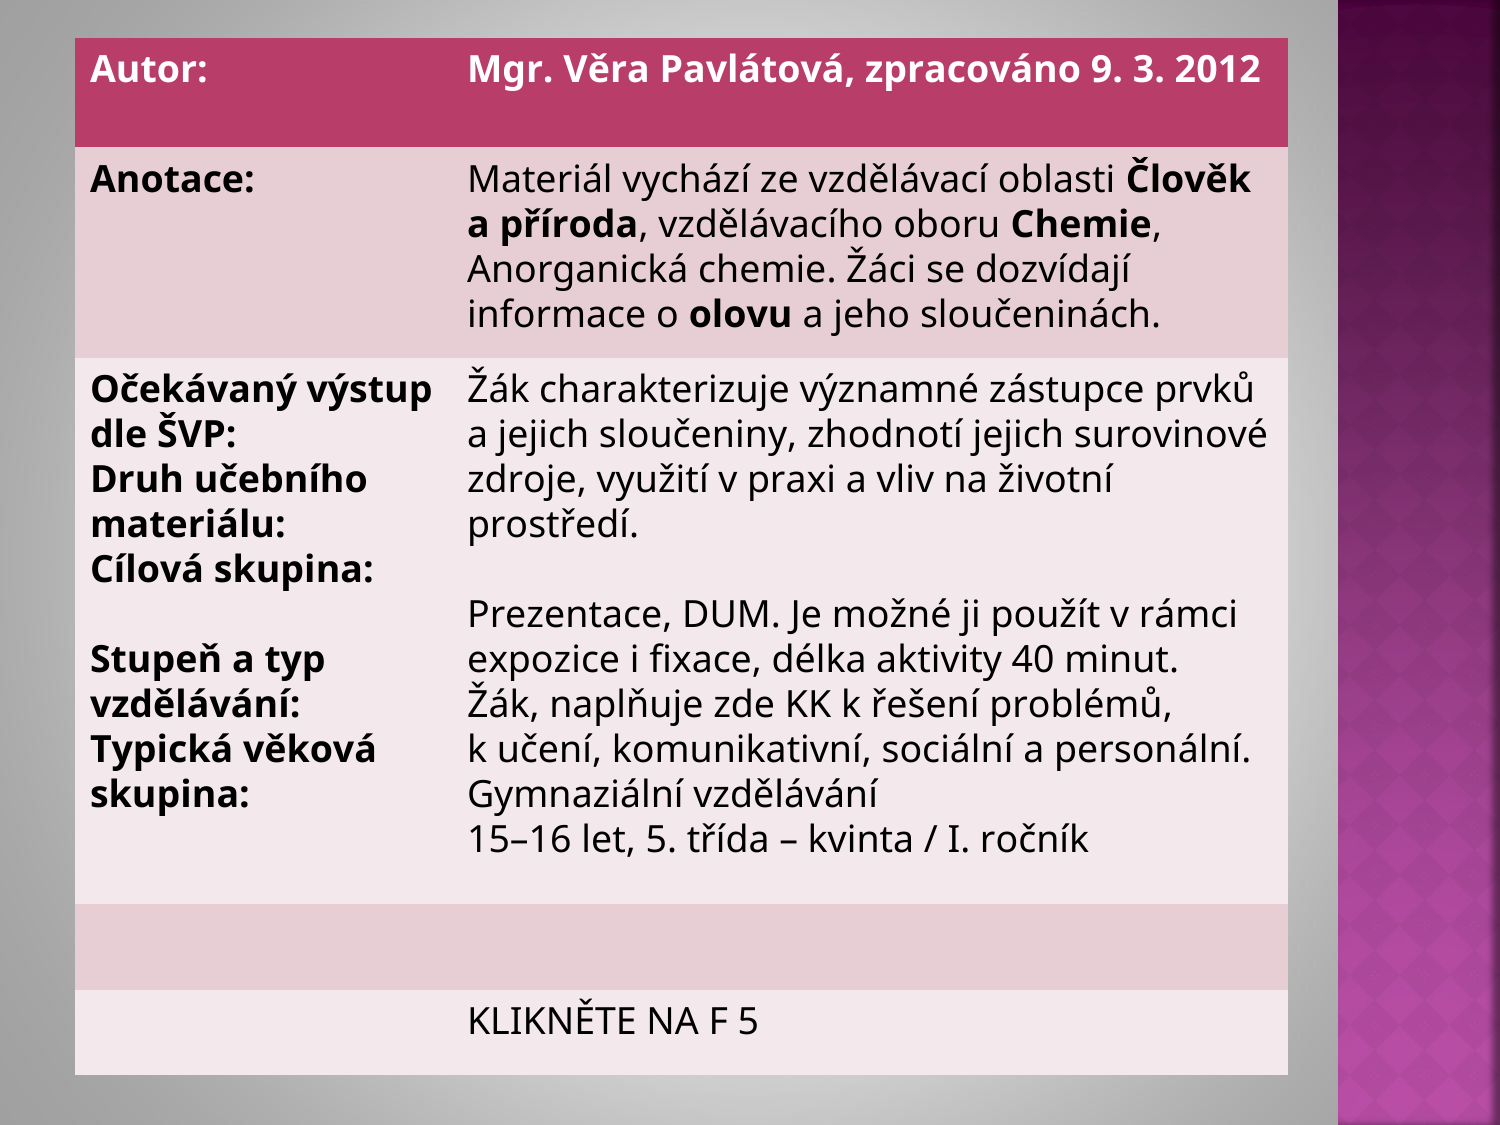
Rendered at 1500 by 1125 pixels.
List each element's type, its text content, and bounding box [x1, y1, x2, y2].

table_cell [452, 904, 1288, 990]
table_header Autor: [75, 38, 452, 147]
table_cell [75, 904, 452, 990]
table_cell Anotace: [75, 147, 452, 358]
table_cell Očekávaný výstup dle ŠVP: Druh učebního materiálu: Cílová skupina: Stupeň a typ vzdělávání: Typická věková skupina: [75, 358, 452, 904]
table_cell [75, 990, 452, 1075]
table_cell KLIKNĚTE NA F 5 [452, 990, 1288, 1075]
table_cell Žák charakterizuje významné zástupce prvků a jejich sloučeniny, zhodnotí jejich surovinové zdroje, využití v praxi a vliv na životní prostředí. Prezentace, DUM. Je možné ji použít v rámci expozice i fixace, délka aktivity 40 minut. Žák, naplňuje zde KK k řešení problémů, k učení, komunikativní, sociální a personální. Gymnaziální vzdělávání 15–16 let, 5. třída – kvinta / I. ročník [452, 358, 1288, 904]
picture [0, 0, 1500, 1125]
table_cell Materiál vychází ze vzdělávací oblasti Člověk a příroda, vzdělávacího oboru Chemie, Anorganická chemie. Žáci se dozvídají informace o olovu a jeho sloučeninách. [452, 147, 1288, 358]
table_header Mgr. Věra Pavlátová, zpracováno 9. 3. 2012 [452, 38, 1288, 147]
